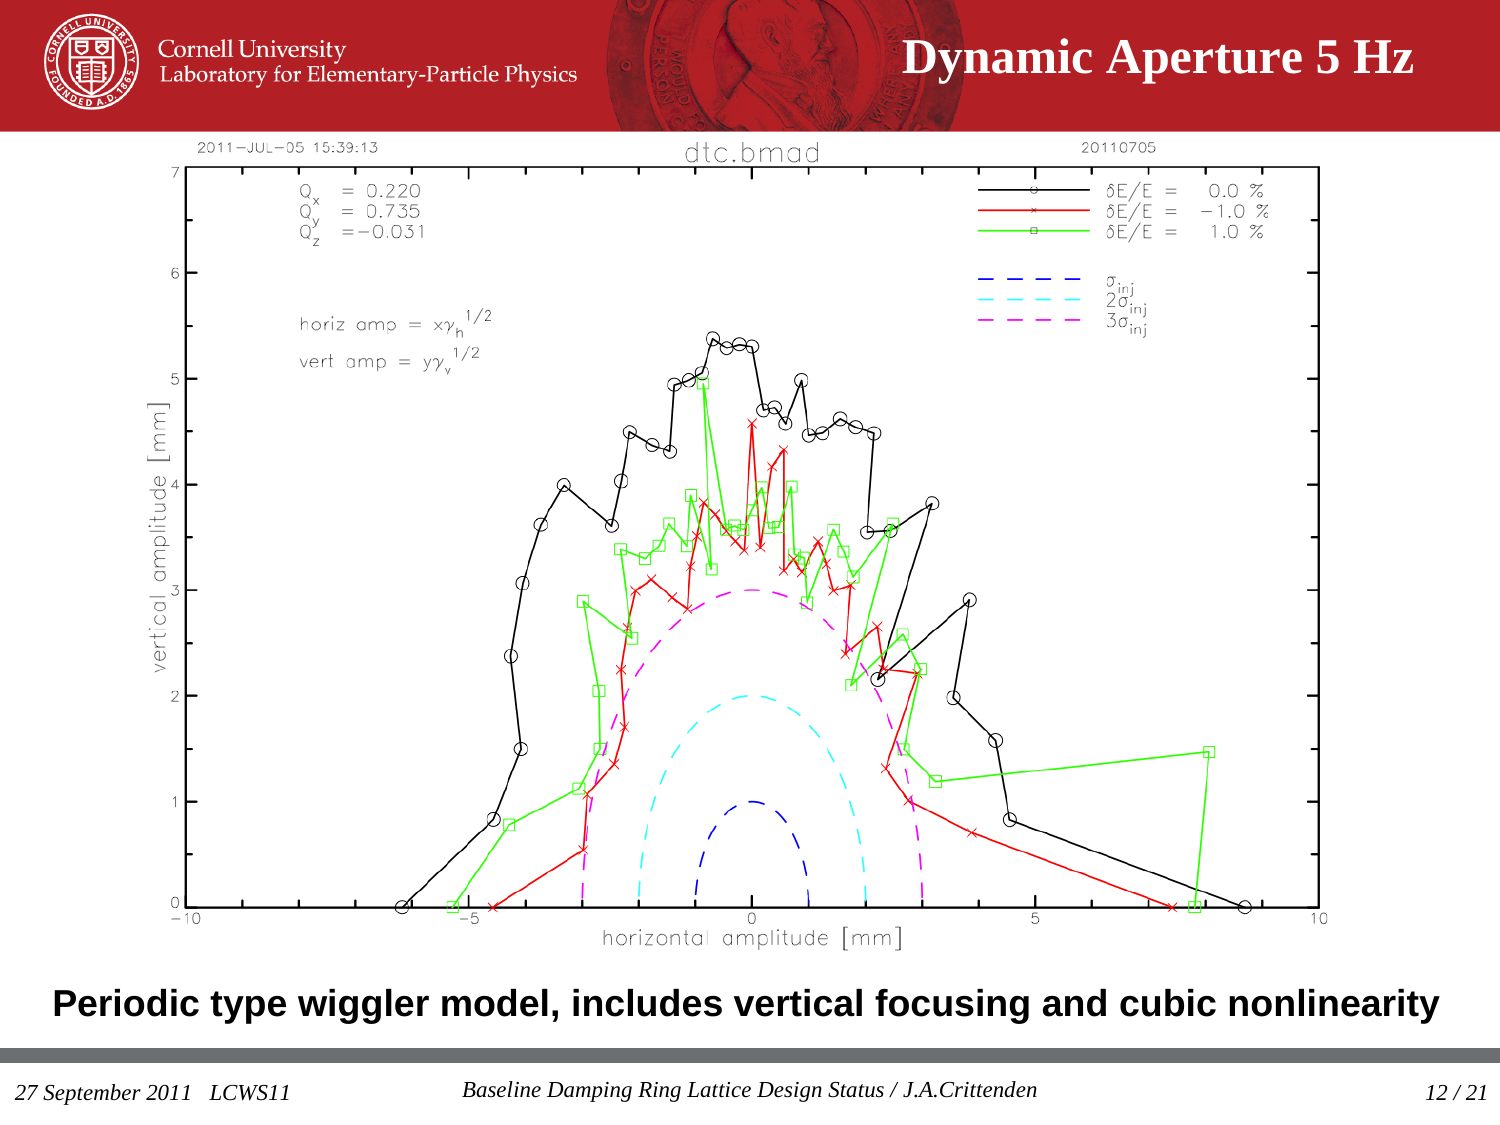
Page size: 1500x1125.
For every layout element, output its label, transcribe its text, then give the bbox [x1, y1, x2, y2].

text_box Periodic type wiggler model, includes vertical focusing and cubic nonlinearity [37, 974, 1463, 1051]
title Dynamic Aperture 5 Hz [825, 0, 1492, 113]
picture [0, 0, 1500, 953]
